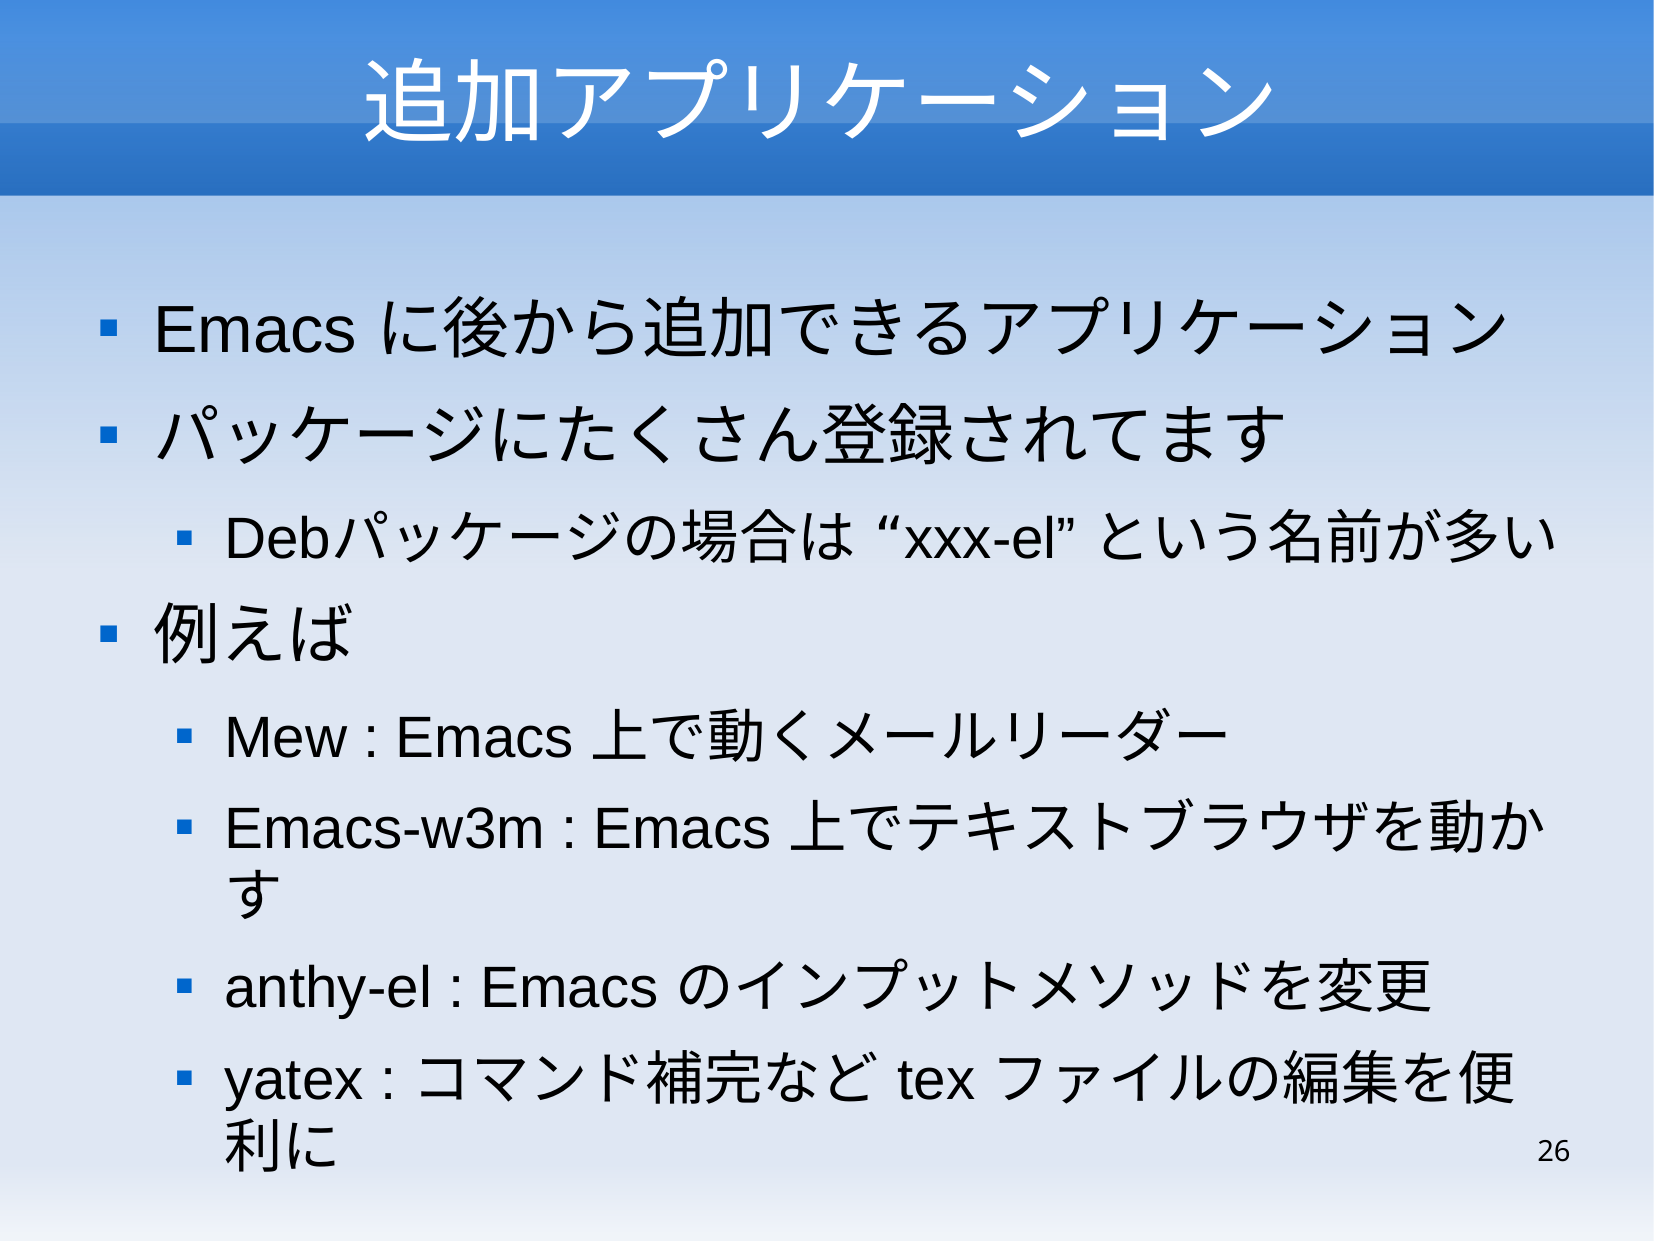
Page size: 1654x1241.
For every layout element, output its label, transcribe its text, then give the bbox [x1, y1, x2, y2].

list Emacs に後から追加できるアプリケーション パッケージにたくさん登録されてます Debパッケージの場合は “xxx-el” という名前が多い 例えば Mew : Emacs 上で動くメールリーダー Emacs-w3m : Emacs 上でテキストブラウザを動かす anthy-el : Emacs のインプットメソッドを変更 yatex : コマンド補完など tex ファイルの編集を便利に [82, 290, 1571, 1094]
picture [0, 0, 1654, 1241]
title 追加アプリケーション [76, 7, 1565, 200]
